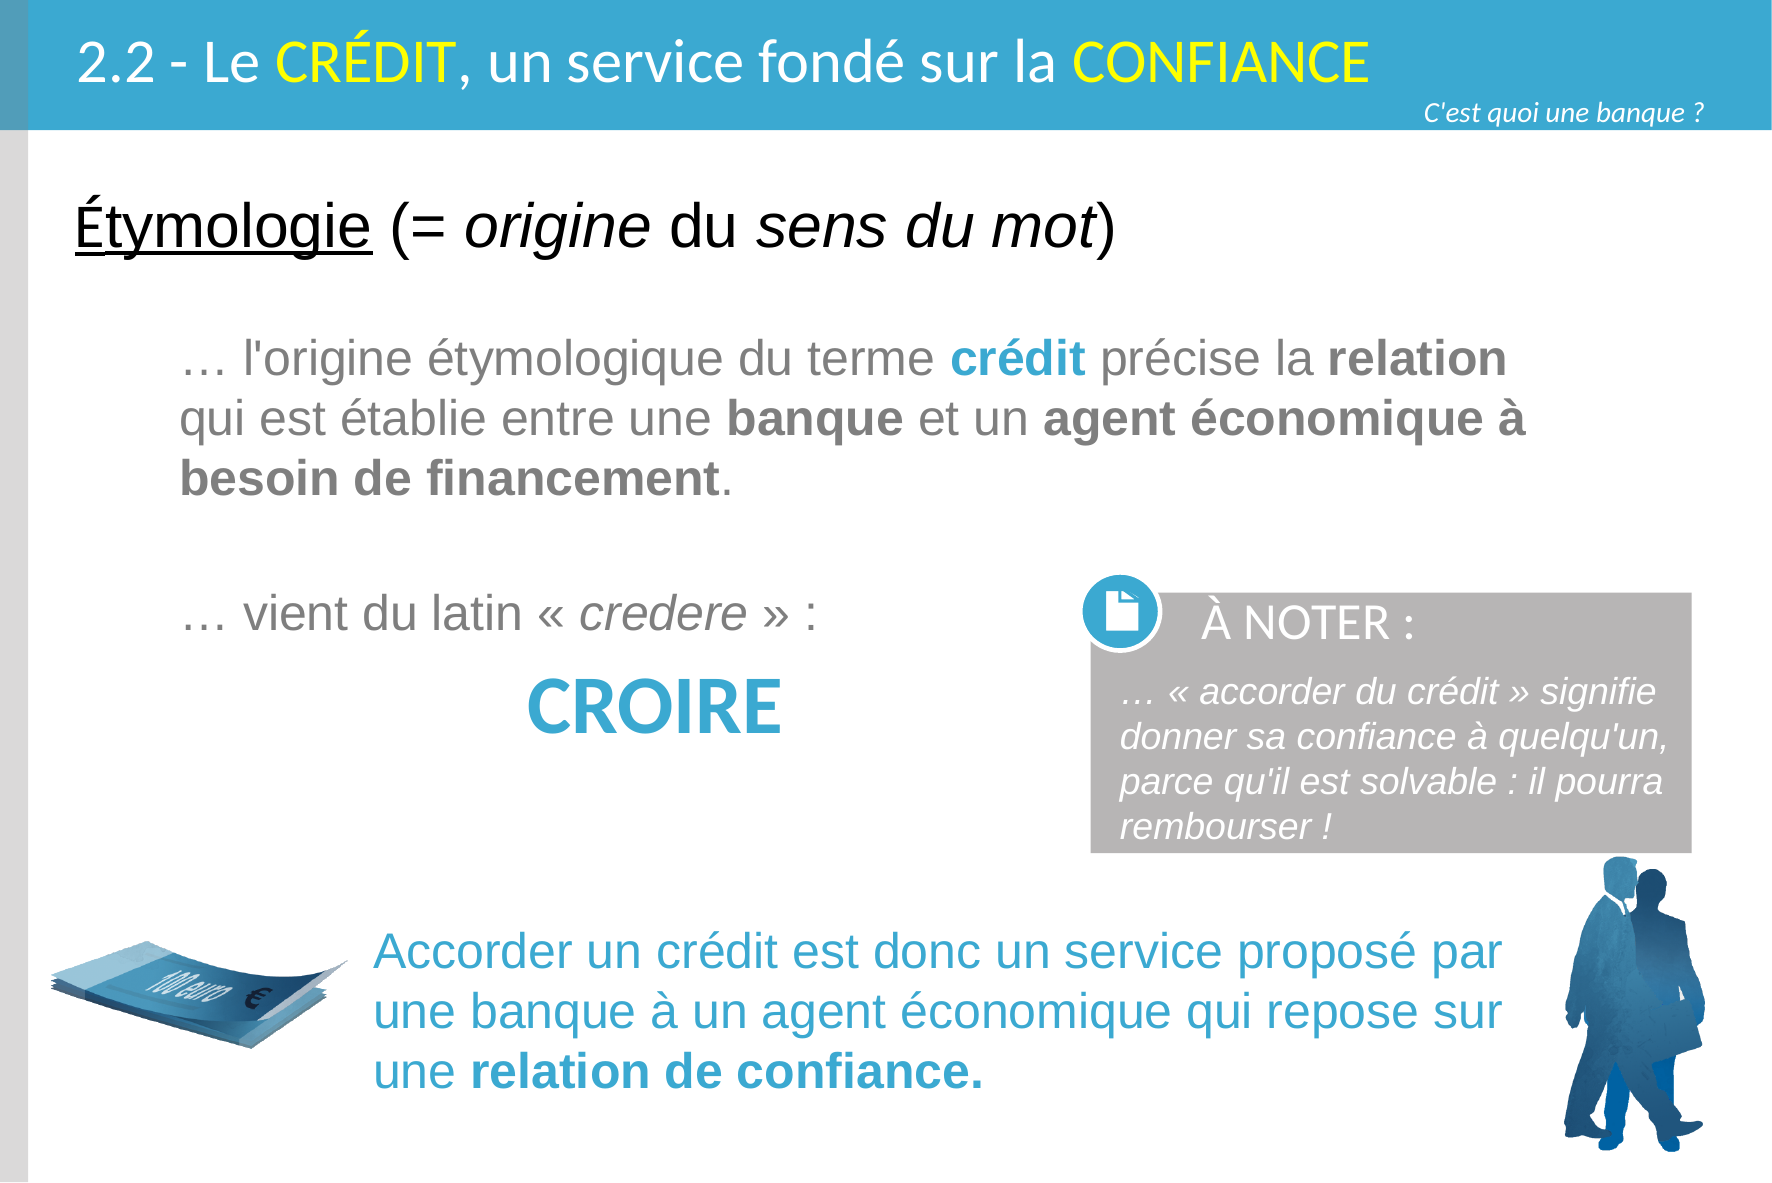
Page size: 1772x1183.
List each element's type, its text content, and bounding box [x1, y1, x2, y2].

text_box [1080, 572, 1692, 854]
list Étymologie (= origine du sens du mot) [0, 185, 1772, 261]
text_box … l'origine étymologique du terme crédit précise la relation qui est établie entre une banque et un agent économique à besoin de financement. [164, 318, 1547, 514]
text_box À NOTER : [1201, 587, 1481, 650]
text_box Accorder un crédit est donc un service proposé par une banque à un agent économique qui repose sur une relation de confiance. [358, 910, 1531, 1107]
list CROIRE [493, 650, 818, 752]
list 2.2 - Le CRÉDIT, un service fondé sur la CONFIANCE [0, 19, 1772, 96]
text_box À NOTER : [1210, 612, 1222, 627]
picture [1531, 842, 1757, 1178]
text_box … « accorder du crédit » signifie donner sa confiance à quelqu'un, parce qu'il est solvable : il pourra rembourser ! [1120, 667, 1672, 848]
text_box … vient du latin « credere » : [164, 572, 858, 648]
picture [37, 927, 359, 1062]
